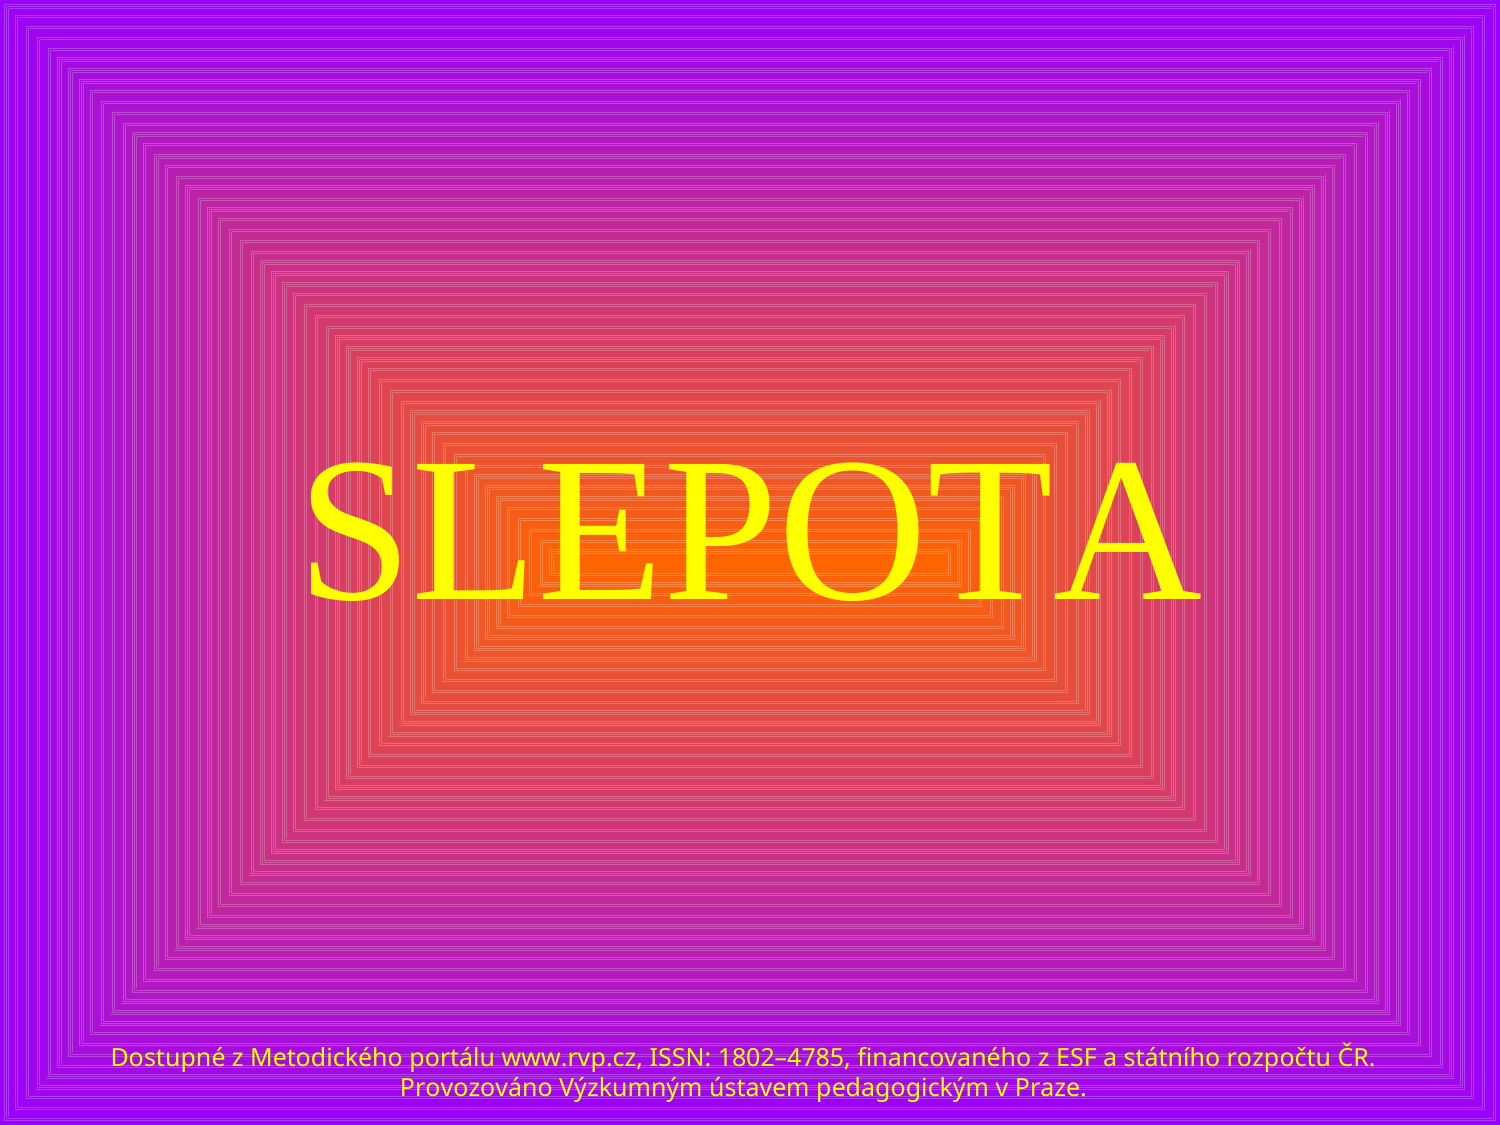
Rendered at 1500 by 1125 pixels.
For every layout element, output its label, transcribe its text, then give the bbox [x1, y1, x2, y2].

text_box Dostupné z Metodického portálu www.rvp.cz, ISSN: 1802–4785, financovaného z ESF a státního rozpočtu ČR. Provozováno Výzkumným ústavem pedagogickým v Praze. [35, 1041, 1454, 1102]
text_box SLEPOTA [0, 385, 1500, 649]
